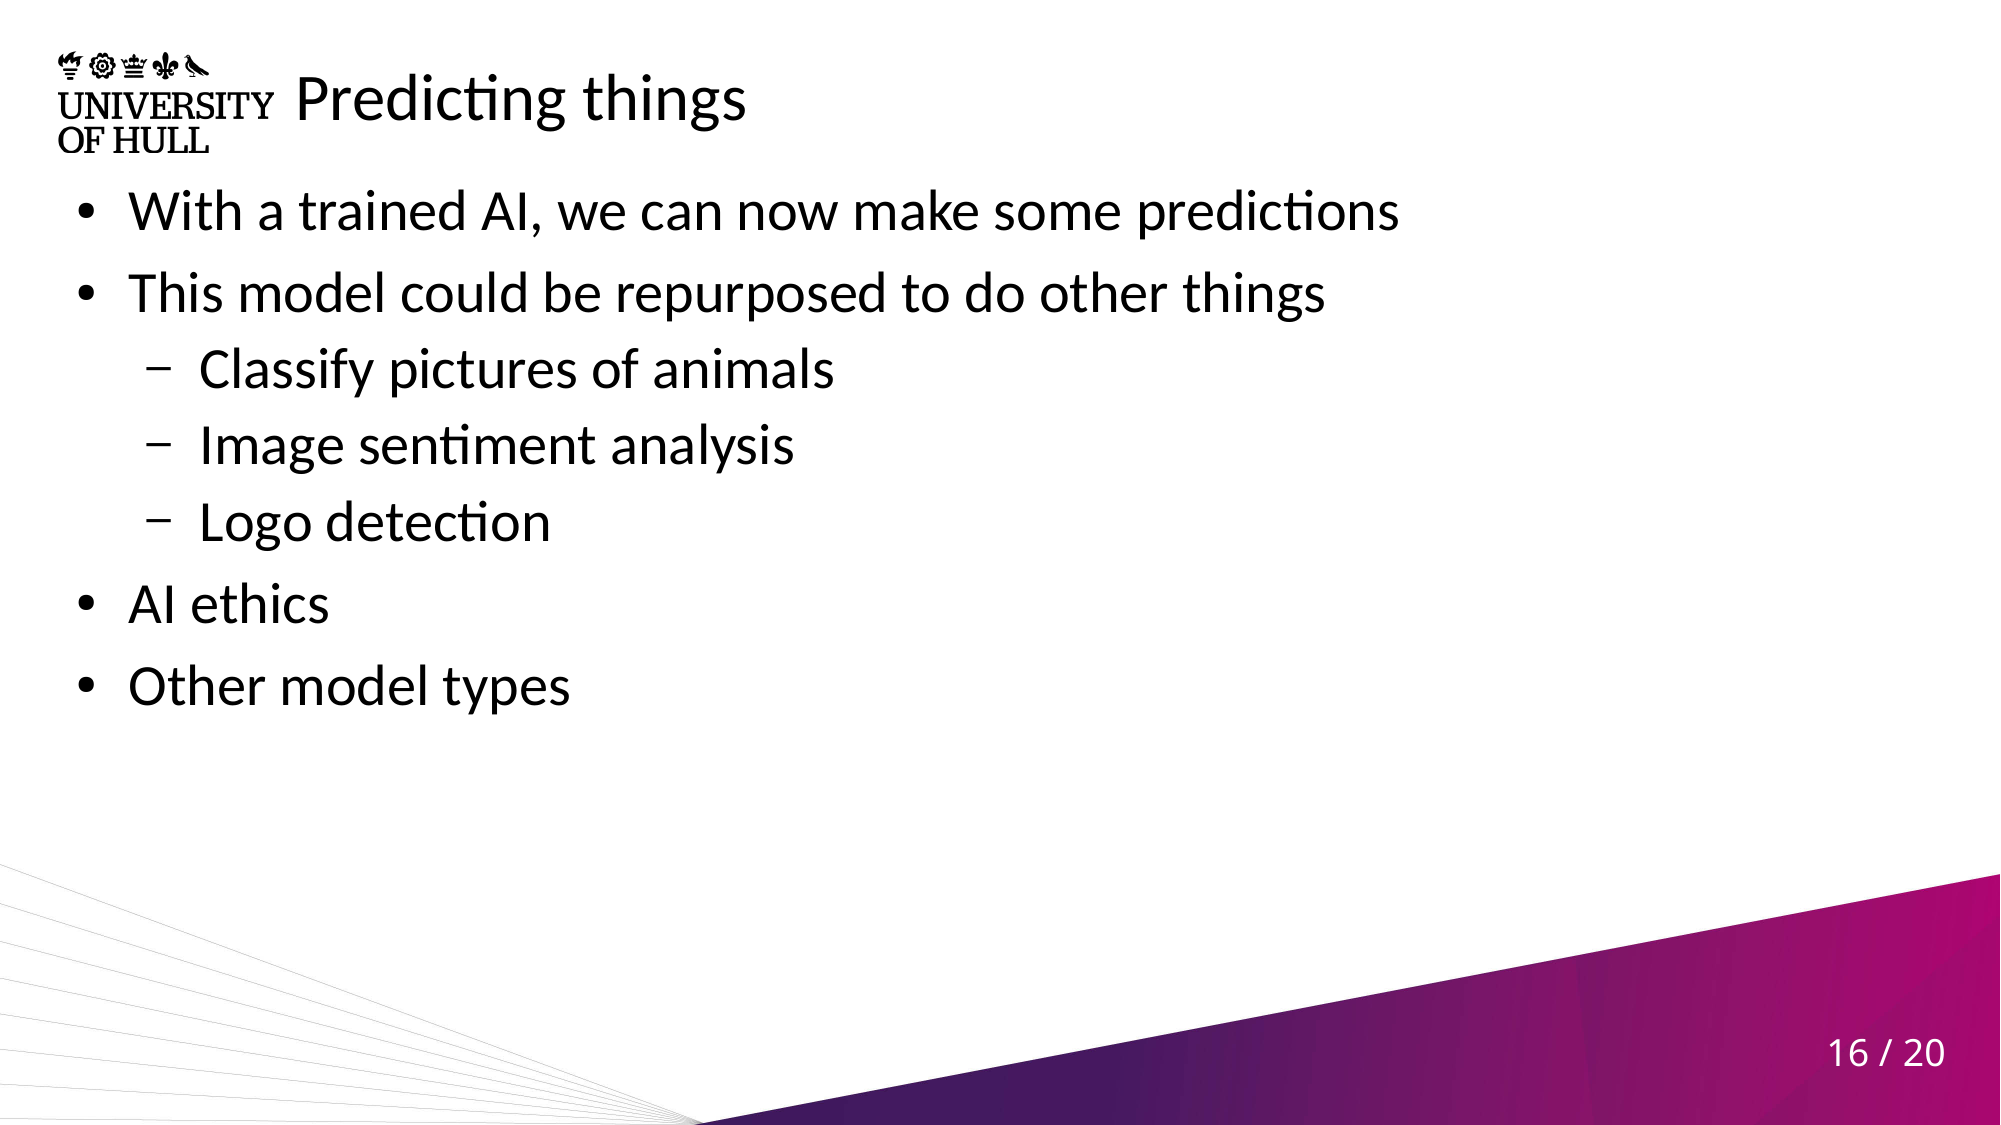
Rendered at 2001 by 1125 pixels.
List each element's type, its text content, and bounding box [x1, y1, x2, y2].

title Predicting things [295, 42, 1932, 166]
list With a trained AI, we can now make some predictions This model could be repurposed to do other things Classify pictures of animals Image sentiment analysis Logo detection AI ethics Other model types [58, 188, 1931, 957]
picture [0, 0, 2000, 1125]
text_box <number> / 20 [1570, 1016, 1961, 1087]
